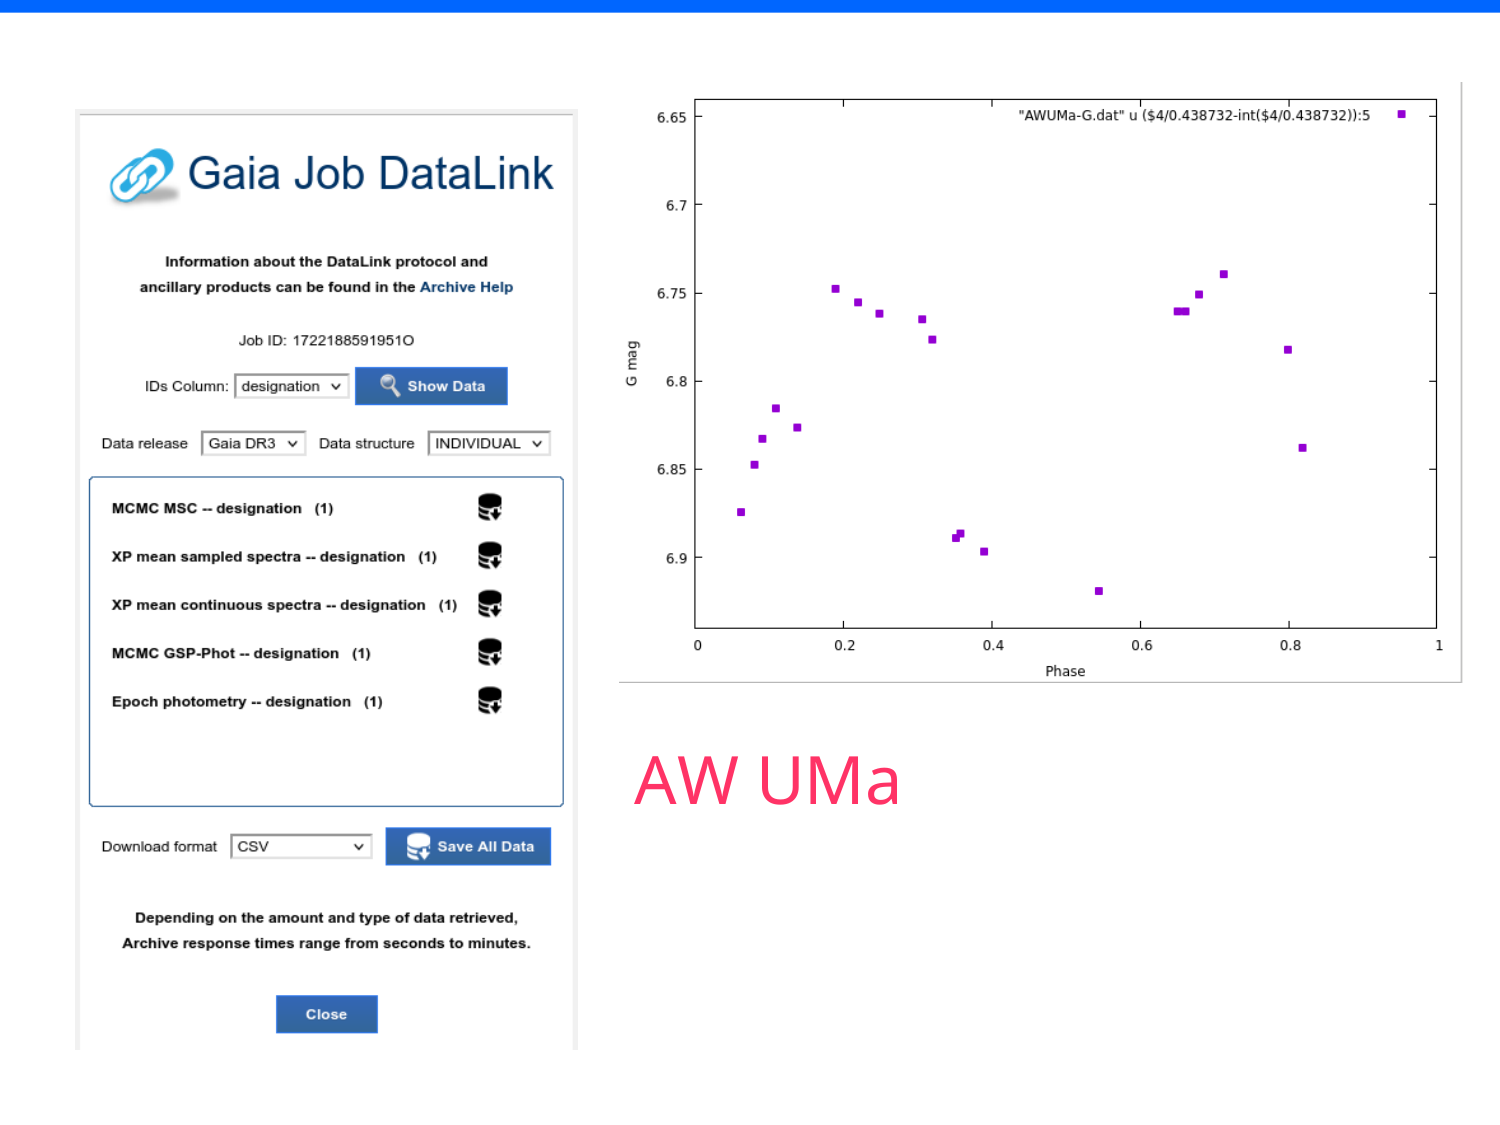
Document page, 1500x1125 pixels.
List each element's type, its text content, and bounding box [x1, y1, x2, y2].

picture [619, 82, 1463, 683]
text_box AW UMa [619, 730, 1013, 826]
picture [75, 109, 578, 1051]
